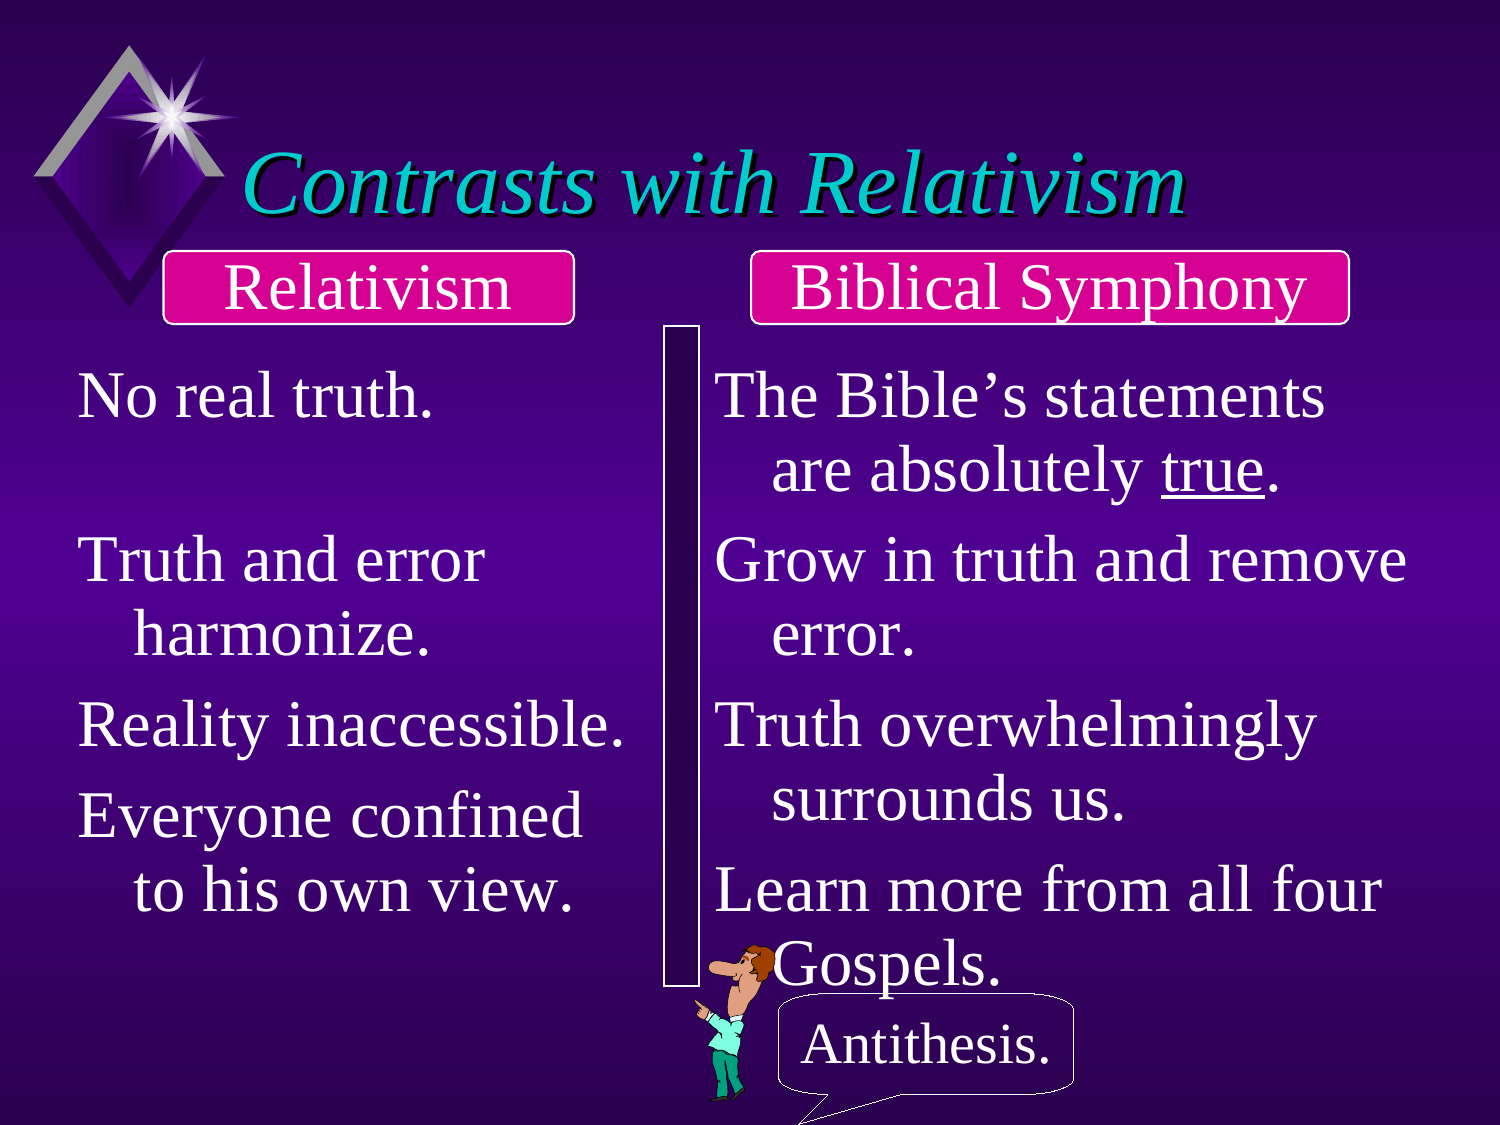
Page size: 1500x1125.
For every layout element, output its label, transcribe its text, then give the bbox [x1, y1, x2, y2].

title Contrasts with Relativism [224, 78, 1388, 288]
text_box Relativism [163, 250, 575, 324]
text_box Biblical Symphony [751, 250, 1349, 324]
chart [693, 944, 776, 1102]
list No real truth. Truth and error harmonize. Reality inaccessible. Everyone confined to his own view. [62, 349, 663, 1063]
text_box Antithesis. [778, 993, 1074, 1125]
list The Bible’s statements are absolutely true. Grow in truth and remove error. Truth overwhelmingly surrounds us. Learn more from all four Gospels. [699, 350, 1438, 1026]
text_box [663, 325, 699, 987]
